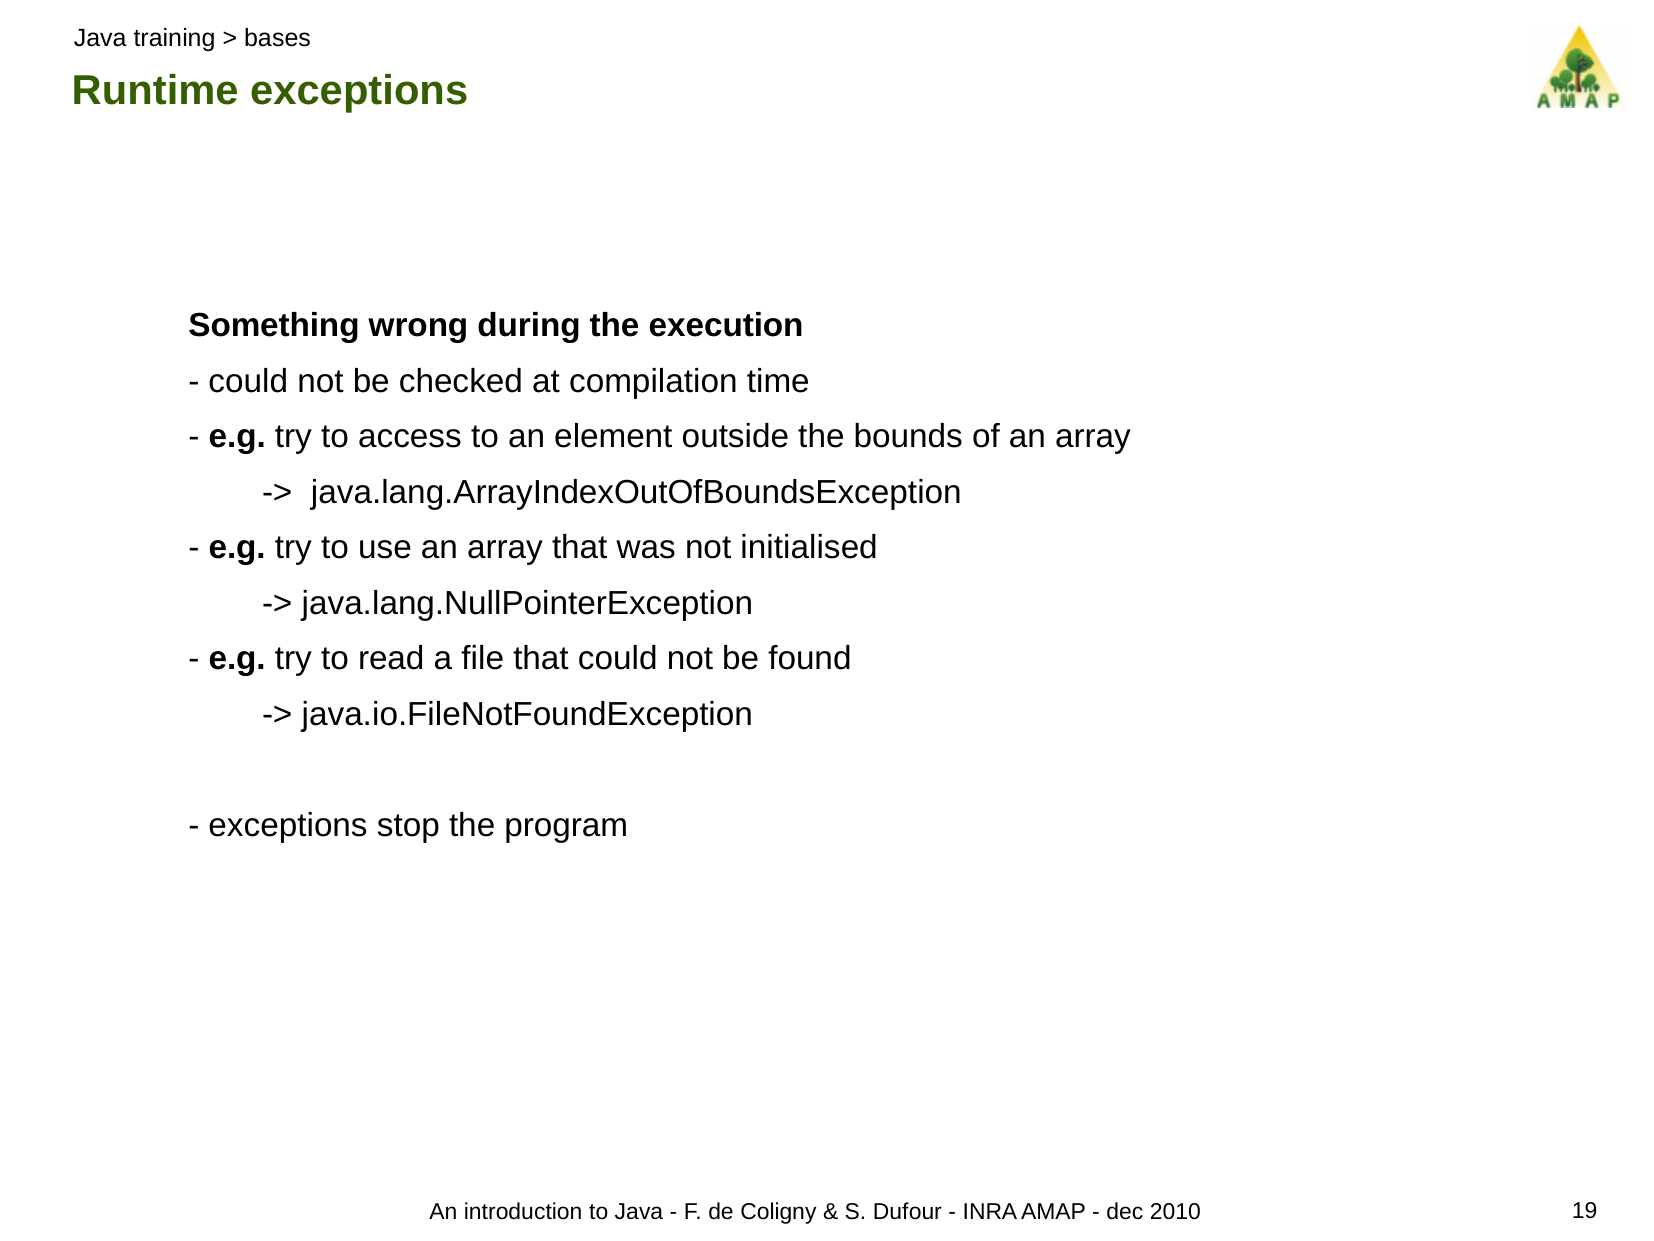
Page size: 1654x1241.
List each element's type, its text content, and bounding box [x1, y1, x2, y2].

text_box Runtime exceptions [56, 59, 1120, 121]
text_box Something wrong during the execution - could not be checked at compilation time - e.g. try to access to an element outside the bounds of an array -> java.lang.ArrayIndexOutOfBoundsException - e.g. try to use an array that was not initialised -> java.lang.NullPointerException - e.g. try to read a file that could not be found -> java.io.FileNotFoundException - exceptions stop the program [173, 281, 1626, 944]
text_box Java training > bases [59, 16, 1004, 60]
picture [1533, 25, 1627, 108]
